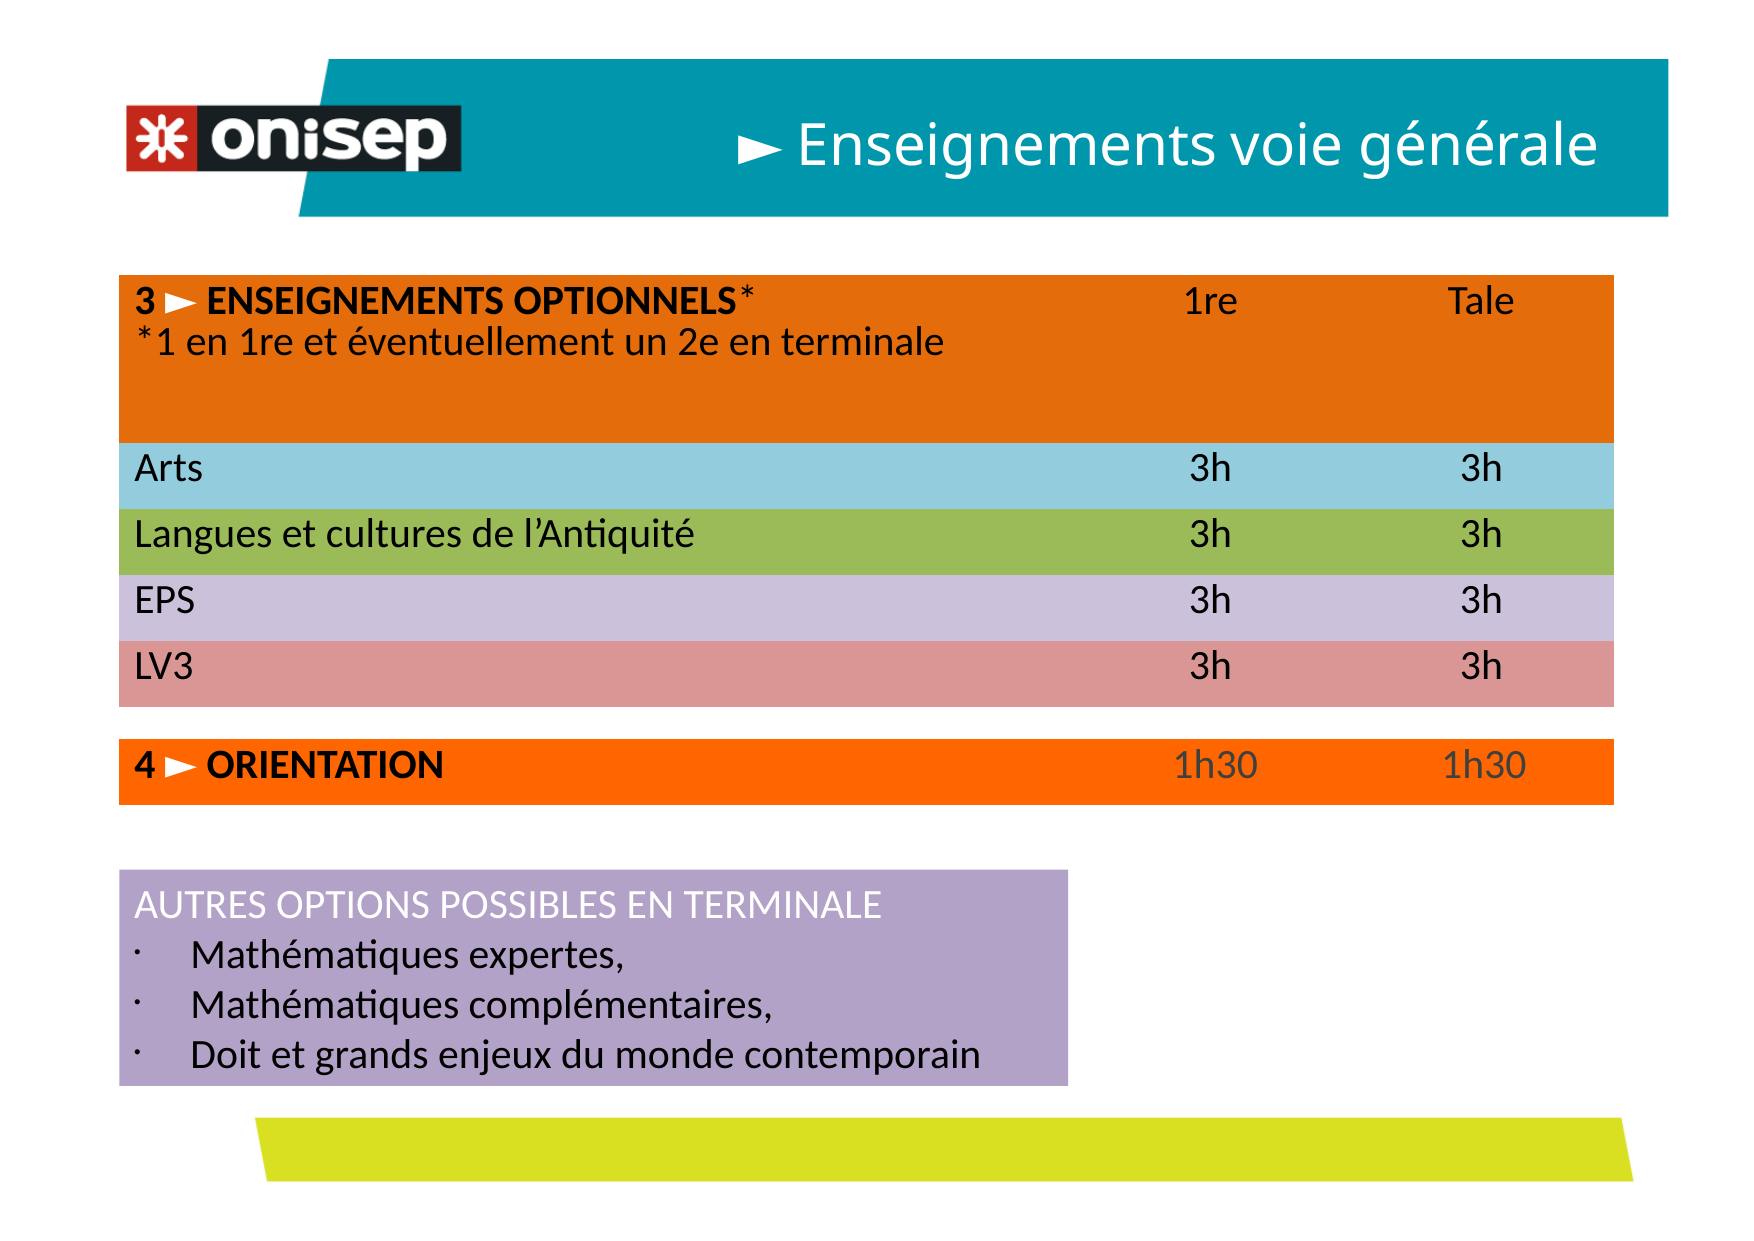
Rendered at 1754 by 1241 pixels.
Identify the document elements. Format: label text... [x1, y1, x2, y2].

table_cell 3h [1349, 509, 1614, 575]
table_cell EPS [119, 575, 1072, 641]
table_header 3 ► ENSEIGNEMENTS OPTIONNELS* *1 en 1re et éventuellement un 2e en terminale [119, 275, 1072, 443]
table_cell 3h [1072, 575, 1349, 641]
table_header 1h30 [1354, 739, 1614, 805]
table_cell Arts [119, 443, 1072, 509]
text_box AUTRES OPTIONS POSSIBLES EN TERMINALE Mathématiques expertes, Mathématiques complémentaires, Doit et grands enjeux du monde contemporain [119, 869, 1069, 1086]
table_header 4 ► ORIENTATION [119, 739, 1077, 805]
table_cell 3h [1349, 641, 1614, 707]
table_cell 3h [1072, 641, 1349, 707]
table_cell 3h [1072, 509, 1349, 575]
picture [59, 59, 1669, 1182]
table_header 1h30 [1077, 739, 1354, 805]
table_cell Langues et cultures de l’Antiquité [119, 509, 1072, 575]
table_cell LV3 [119, 641, 1072, 707]
table_header Tale [1349, 275, 1614, 443]
table_cell 3h [1072, 443, 1349, 509]
table_cell 3h [1349, 443, 1614, 509]
table_cell 3h [1349, 575, 1614, 641]
text_box ► Enseignements voie générale [488, 99, 1615, 185]
table_header 1re [1072, 275, 1349, 443]
